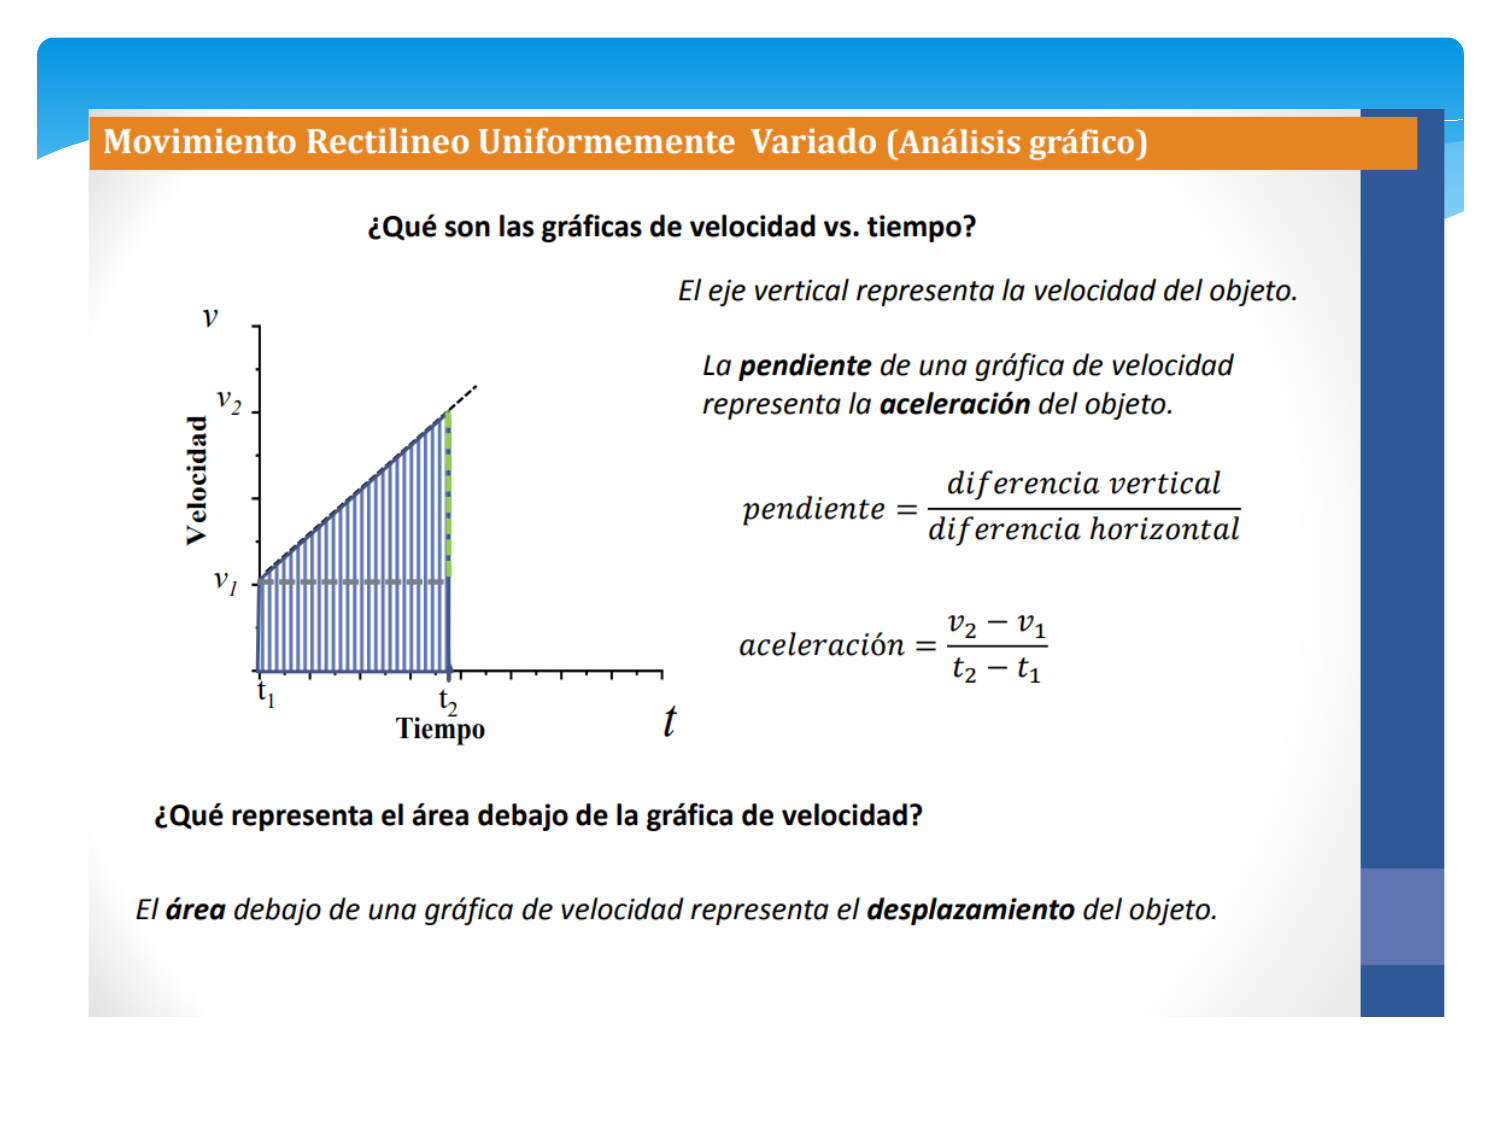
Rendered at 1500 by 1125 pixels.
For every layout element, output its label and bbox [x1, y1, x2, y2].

picture [88, 109, 1445, 1017]
